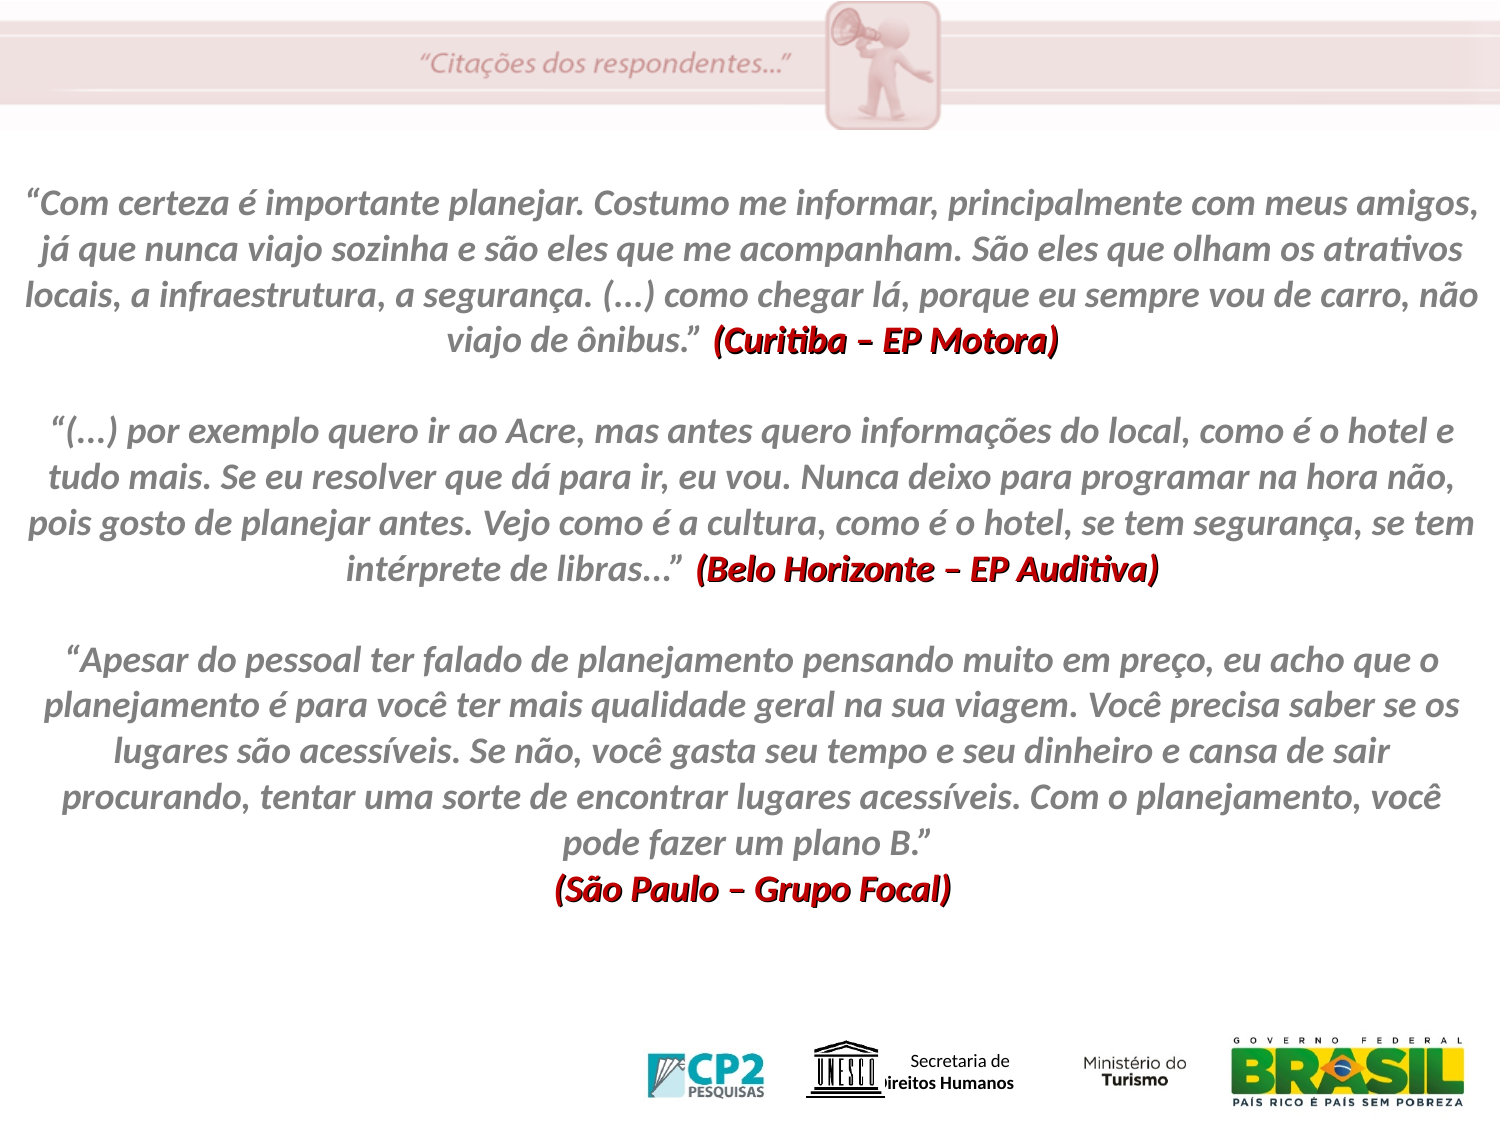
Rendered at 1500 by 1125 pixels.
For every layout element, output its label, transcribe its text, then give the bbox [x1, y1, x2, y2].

text_box “Com certeza é importante planejar. Costumo me informar, principalmente com meus amigos, já que nunca viajo sozinha e são eles que me acompanham. São eles que olham os atrativos locais, a infraestrutura, a segurança. (...) como chegar lá, porque eu sempre vou de carro, não viajo de ônibus.” (Curitiba – EP Motora) “(...) por exemplo quero ir ao Acre, mas antes quero informações do local, como é o hotel e tudo mais. Se eu resolver que dá para ir, eu vou. Nunca deixo para programar na hora não, pois gosto de planejar antes. Vejo como é a cultura, como é o hotel, se tem segurança, se tem intérprete de libras...” (Belo Horizonte – EP Auditiva) “Apesar do pessoal ter falado de planejamento pensando muito em preço, eu acho que o planejamento é para você ter mais qualidade geral na sua viagem. Você precisa saber se os lugares são acessíveis. Se não, você gasta seu tempo e seu dinheiro e cansa de sair procurando, tentar uma sorte de encontrar lugares acessíveis. Com o planejamento, você pode fazer um plano B.” (São Paulo – Grupo Focal) [5, 137, 1500, 916]
picture [0, 1, 1500, 131]
